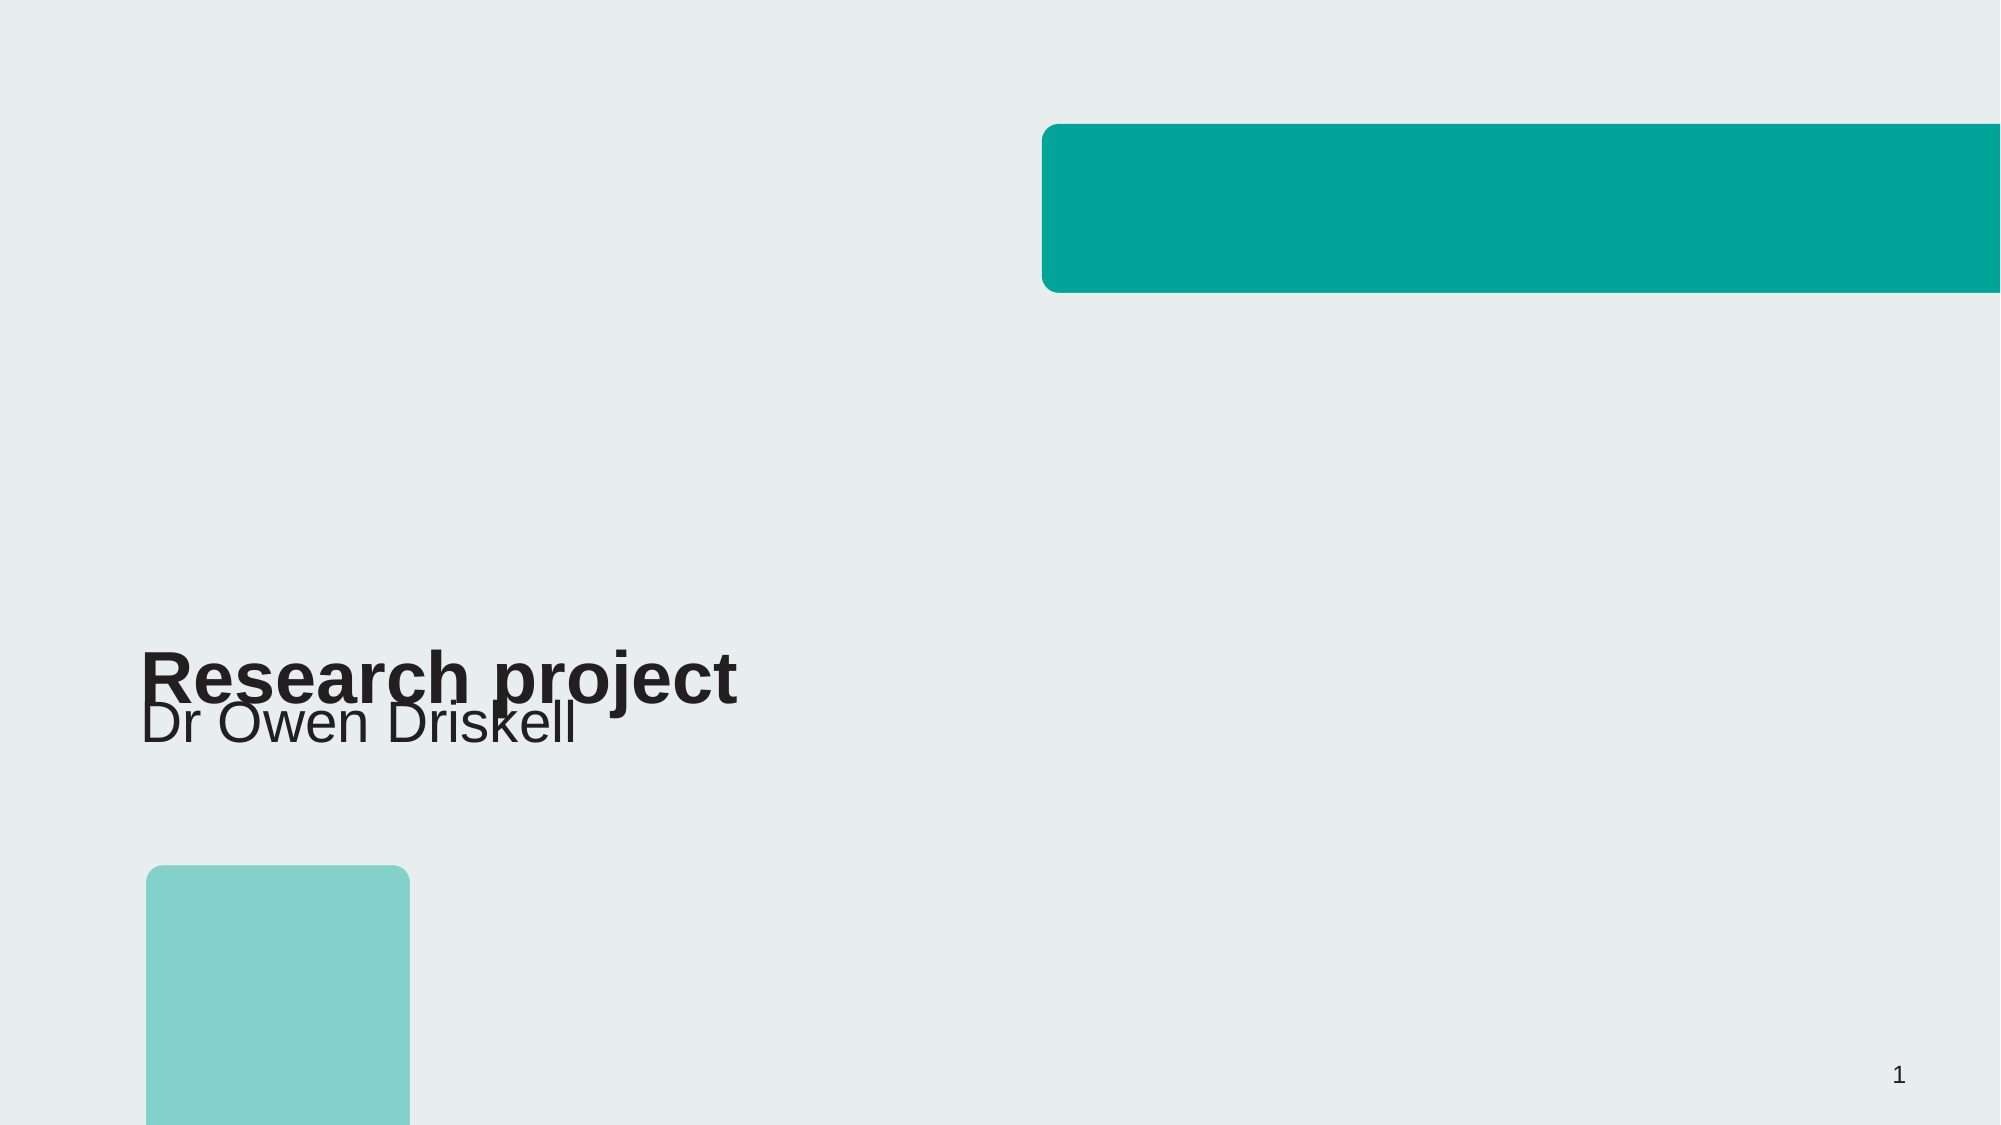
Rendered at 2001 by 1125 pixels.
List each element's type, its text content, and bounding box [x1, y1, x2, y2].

list Research project [140, 227, 1073, 485]
list Dr Owen Driskell [140, 692, 779, 840]
